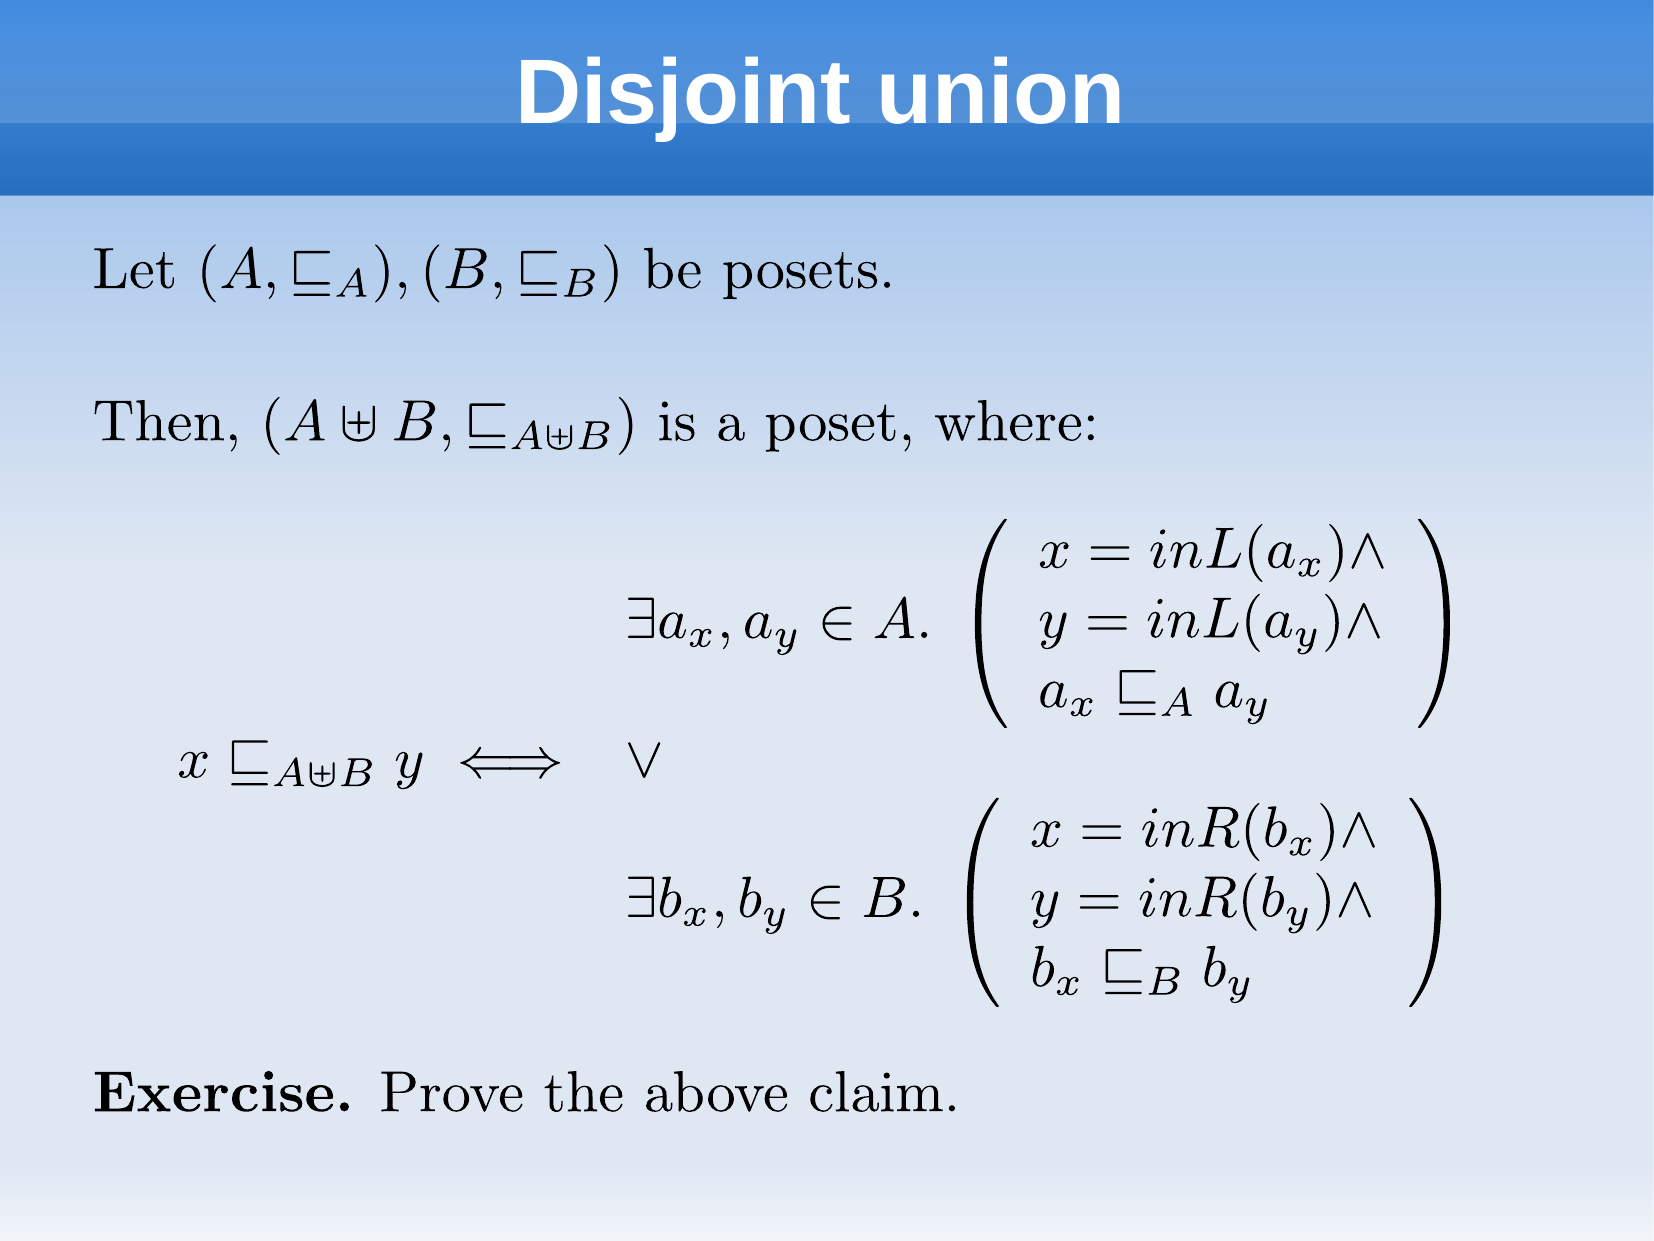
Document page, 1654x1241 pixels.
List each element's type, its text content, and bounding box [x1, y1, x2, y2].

picture [0, 0, 1654, 1241]
text_box [92, 244, 1468, 1113]
title Disjoint union [76, 0, 1565, 188]
